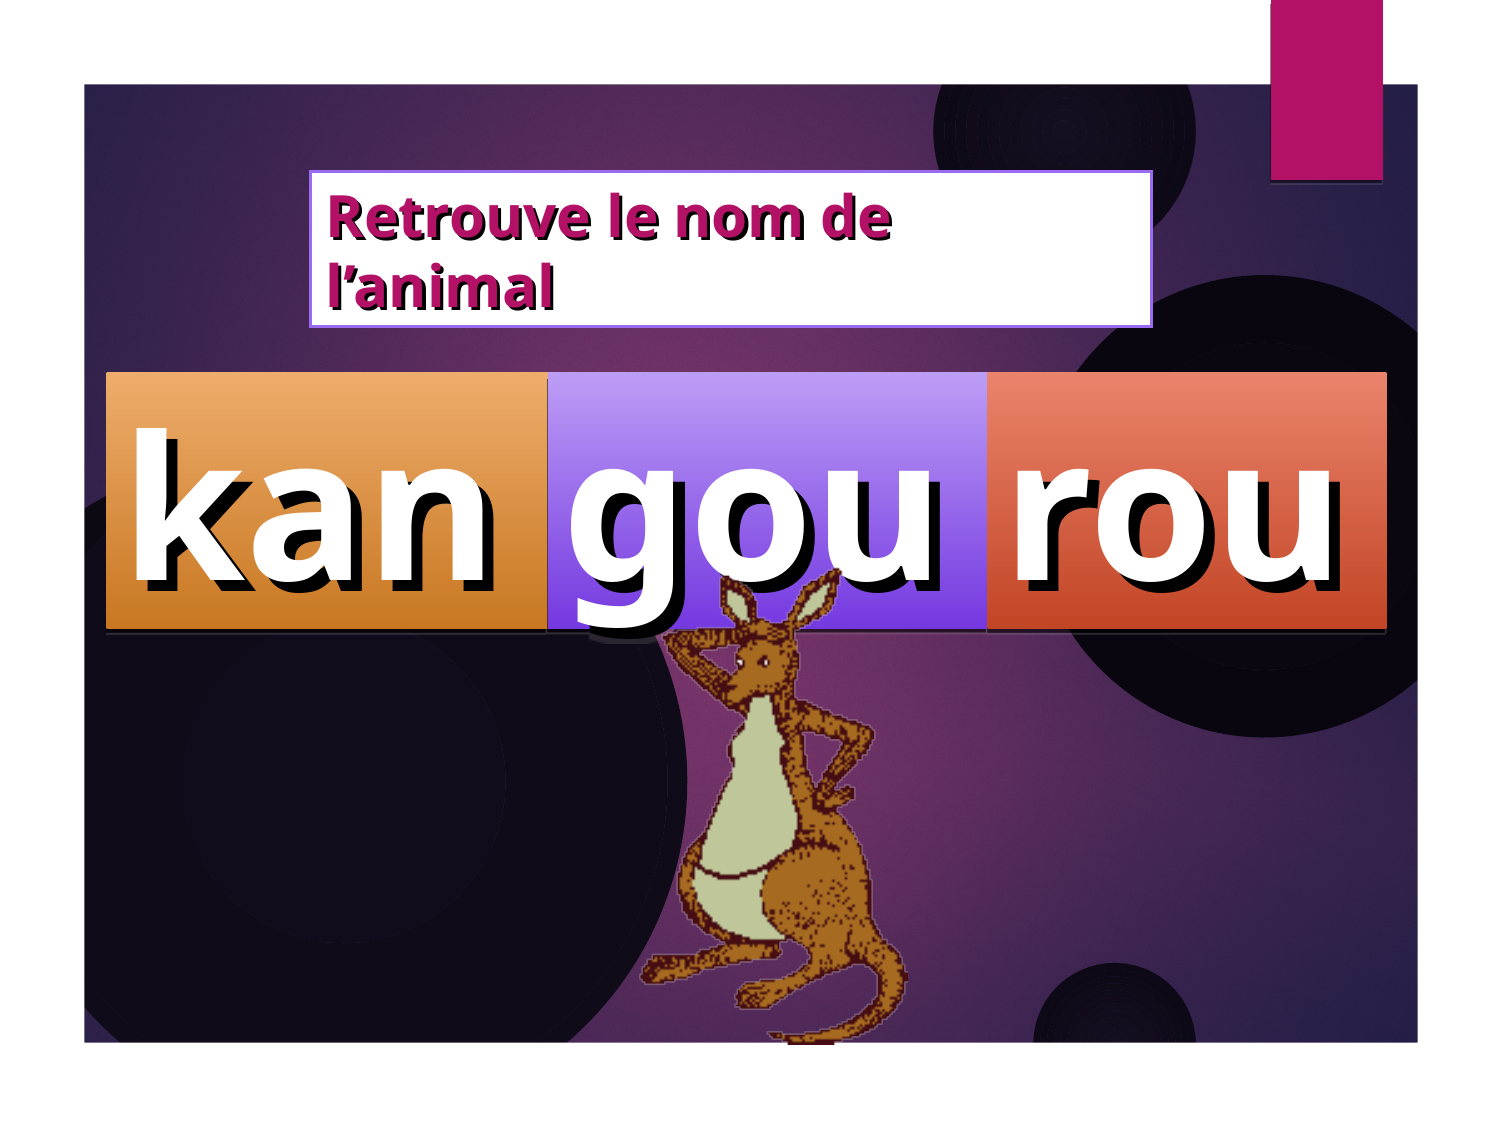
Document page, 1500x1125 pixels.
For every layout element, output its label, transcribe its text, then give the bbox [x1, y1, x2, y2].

text_box rou [988, 373, 1386, 628]
text_box Retrouve le nom de l’animal [311, 172, 1151, 327]
picture [638, 566, 908, 1045]
text_box kan [107, 373, 548, 628]
text_box gou [548, 373, 988, 628]
text_box gou [739, 504, 773, 558]
text_box gou [613, 504, 645, 559]
